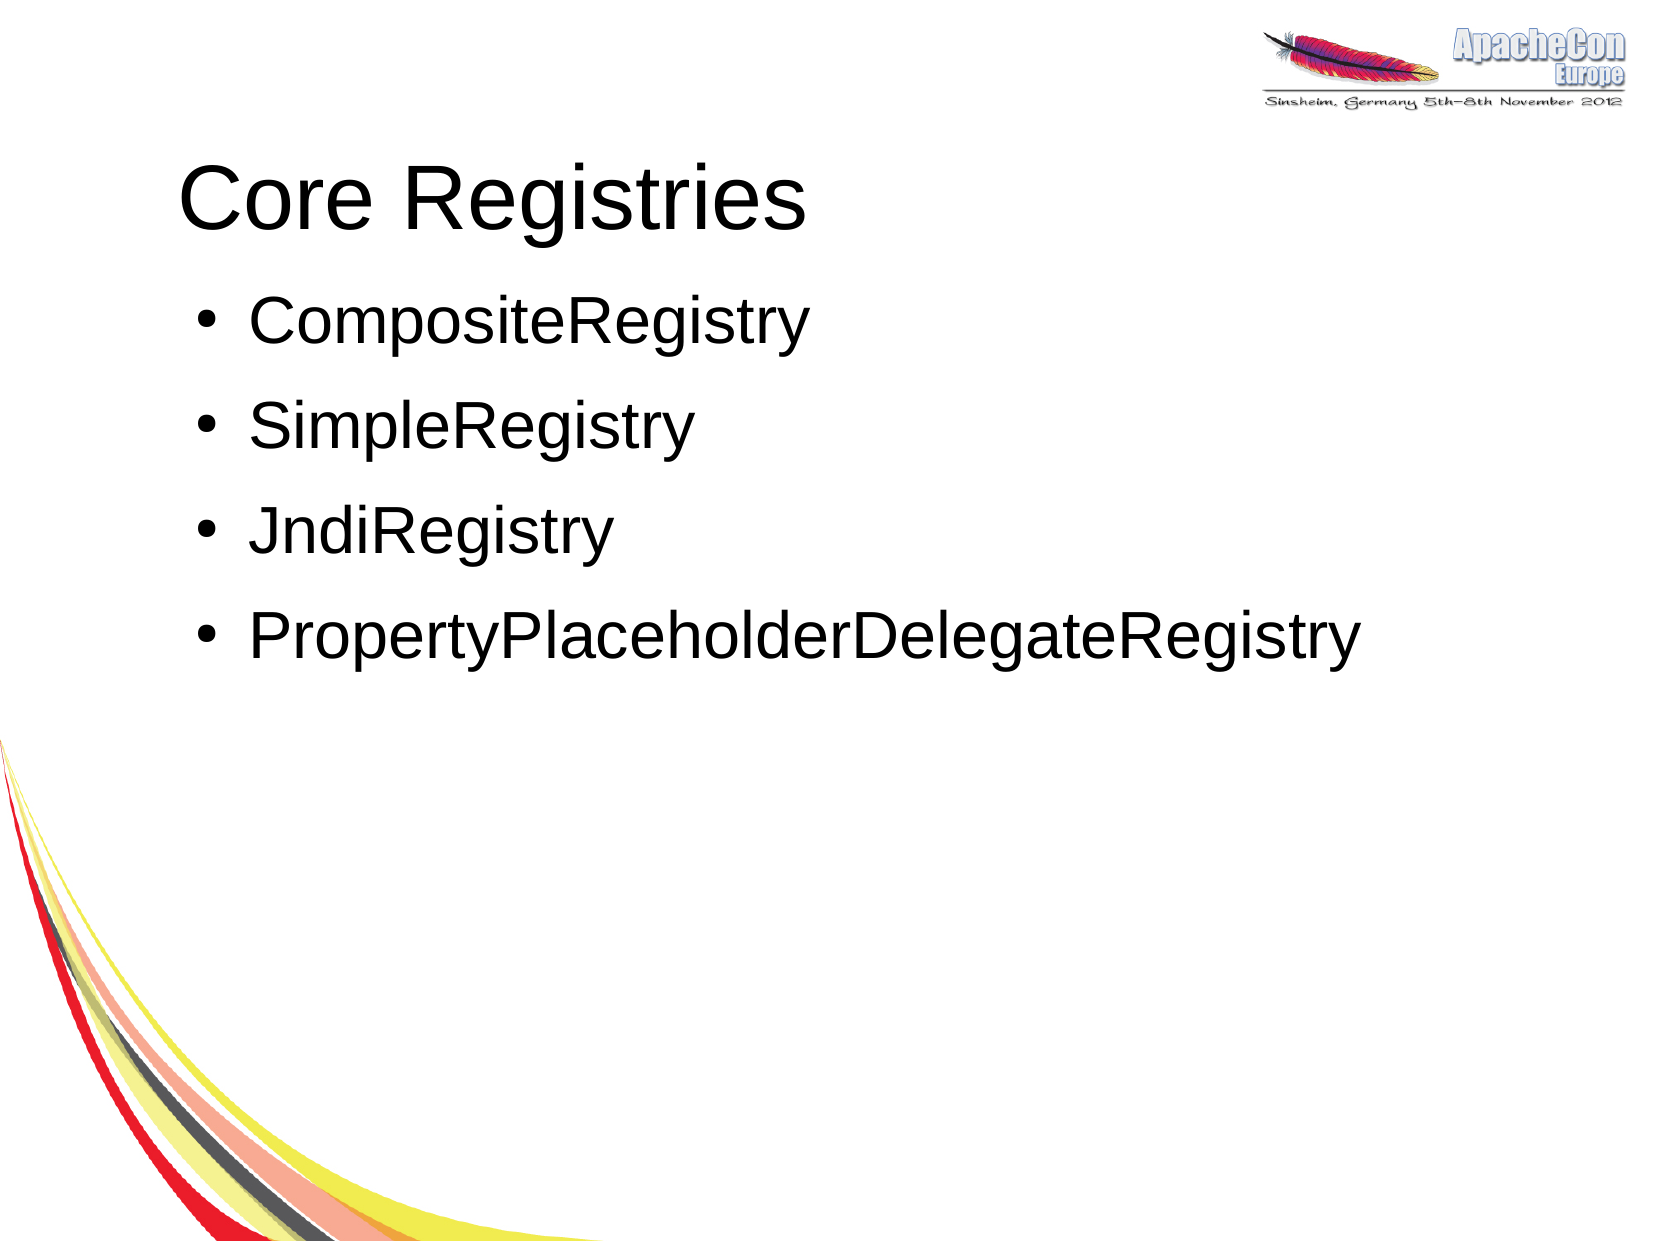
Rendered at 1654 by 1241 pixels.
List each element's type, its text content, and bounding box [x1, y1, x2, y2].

list CompositeRegistry SimpleRegistry JndiRegistry PropertyPlaceholderDelegateRegistry [177, 283, 1536, 1004]
title Core Registries [177, 141, 1536, 254]
picture [0, 0, 1654, 1241]
